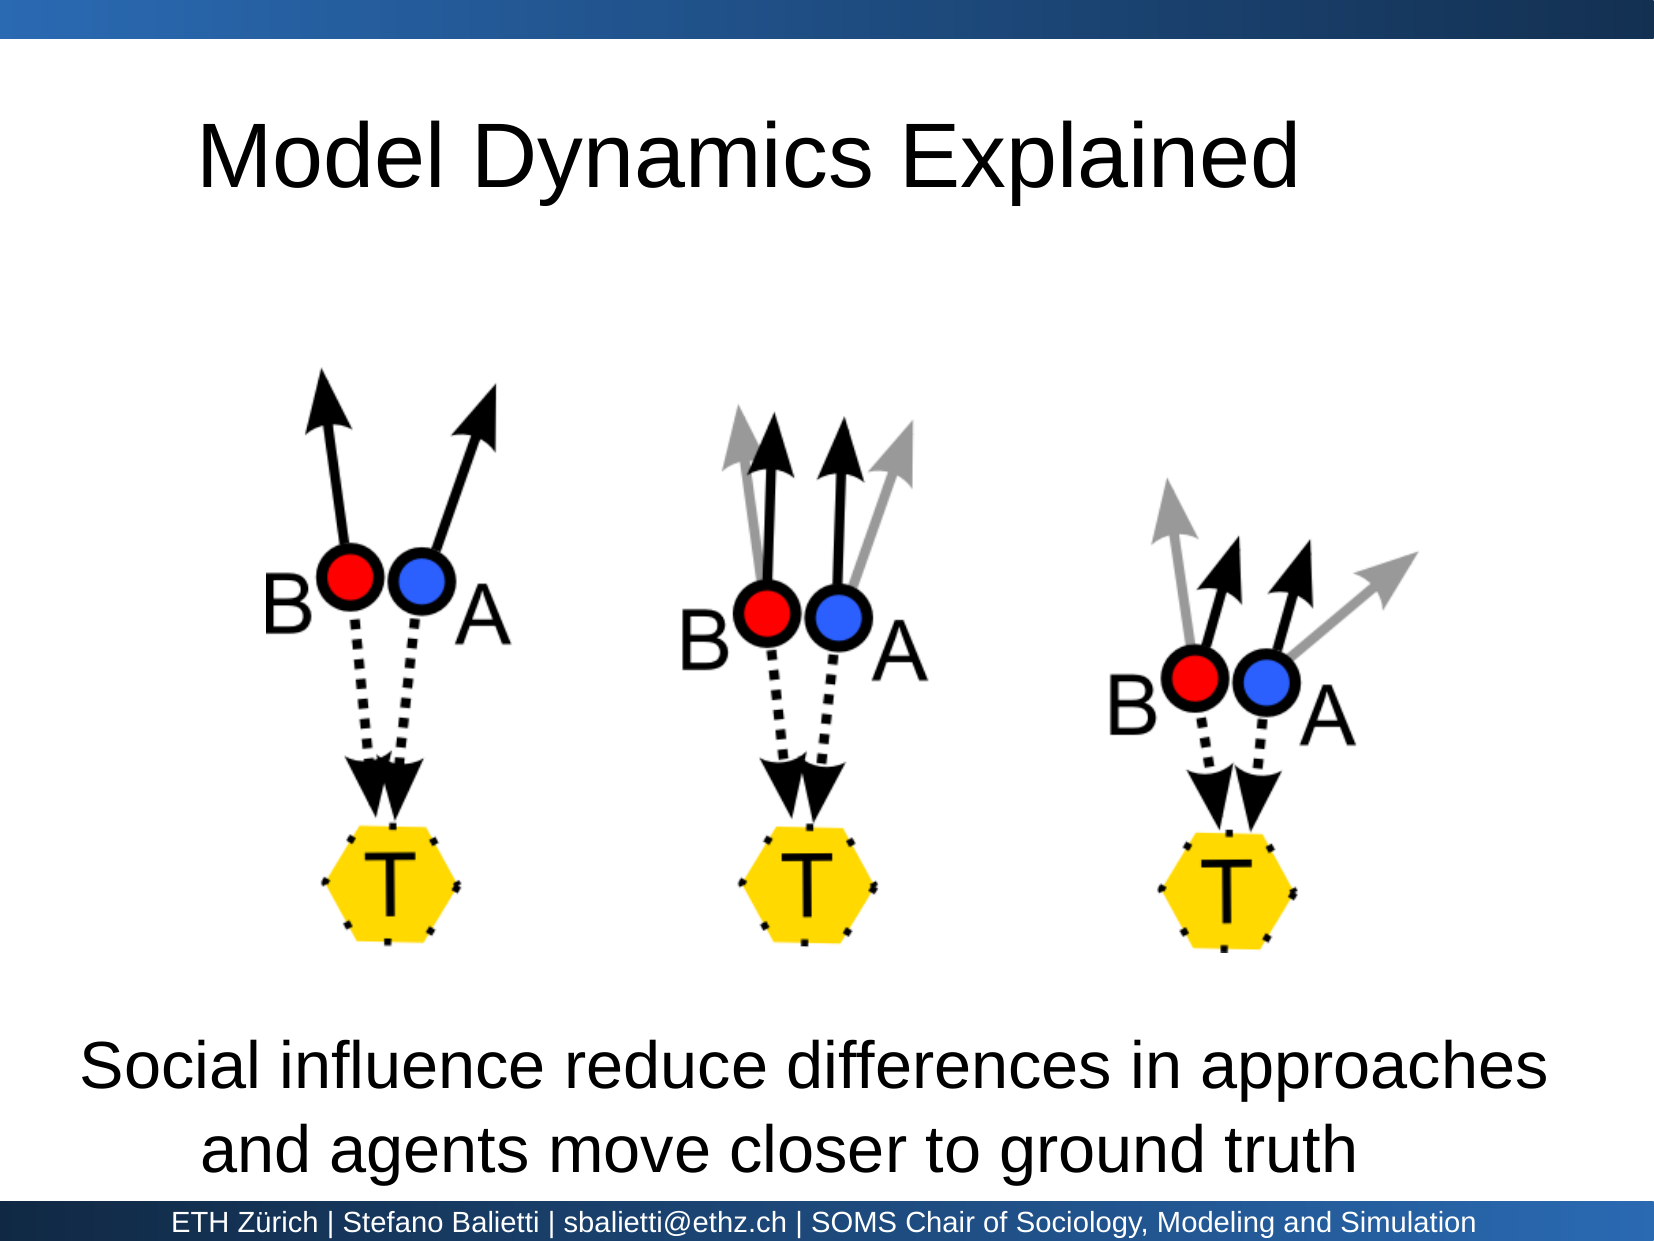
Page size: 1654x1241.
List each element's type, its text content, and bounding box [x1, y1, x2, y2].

title Model Dynamics Explained [0, 105, 1501, 208]
text_box Social influence reduce differences in approaches [65, 1021, 1571, 1111]
picture [266, 366, 1421, 953]
text_box and agents move closer to ground truth [185, 1105, 1380, 1195]
